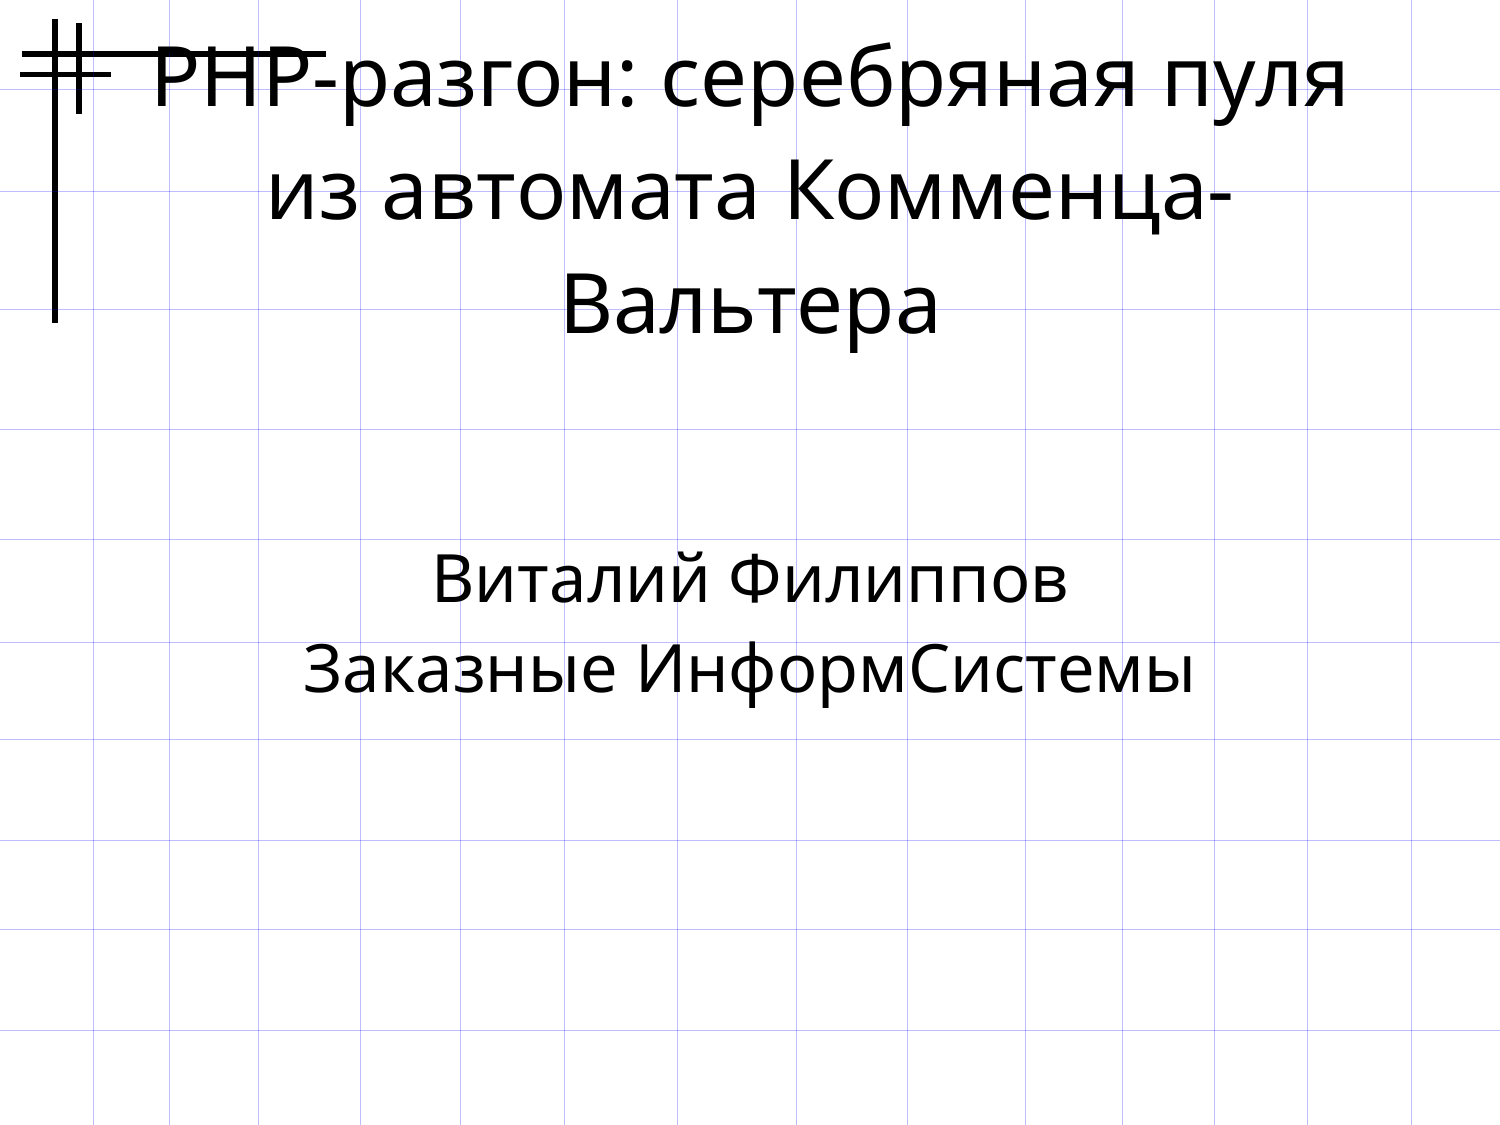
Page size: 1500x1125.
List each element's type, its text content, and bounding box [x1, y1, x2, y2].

title PHP-разгон: серебряная пуля из автомата Комменца-Вальтера [110, 76, 1392, 299]
subtitle Виталий Филиппов Заказные ИнформСистемы [110, 312, 1392, 1022]
